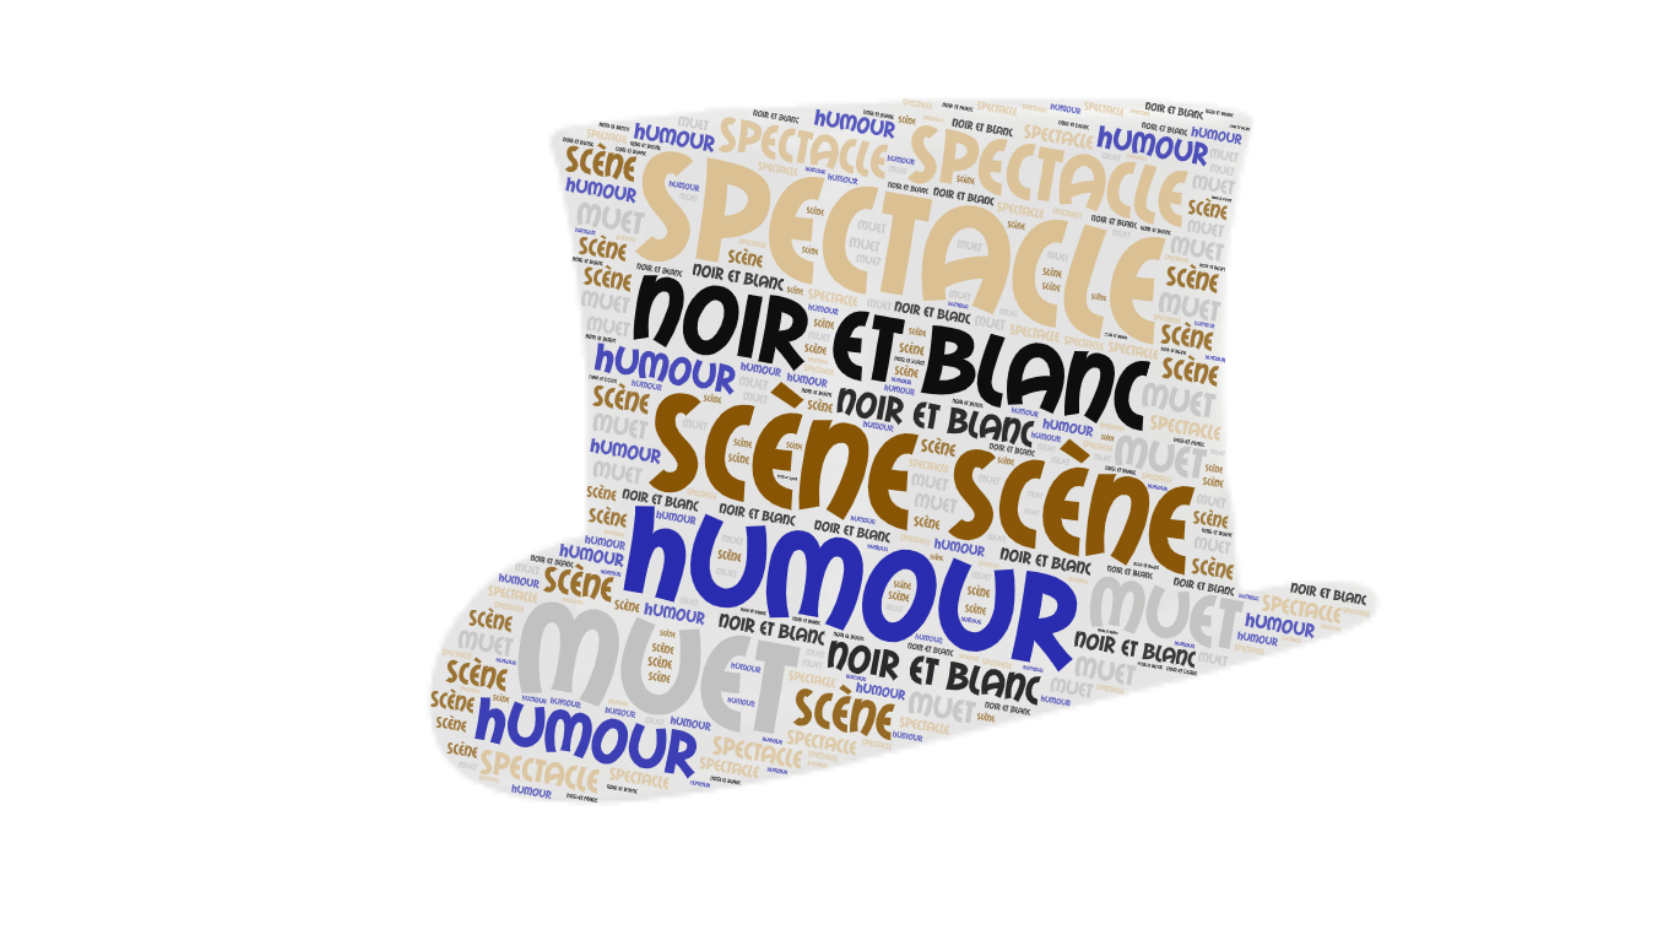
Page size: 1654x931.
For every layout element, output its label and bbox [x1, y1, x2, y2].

picture [401, 82, 1394, 806]
